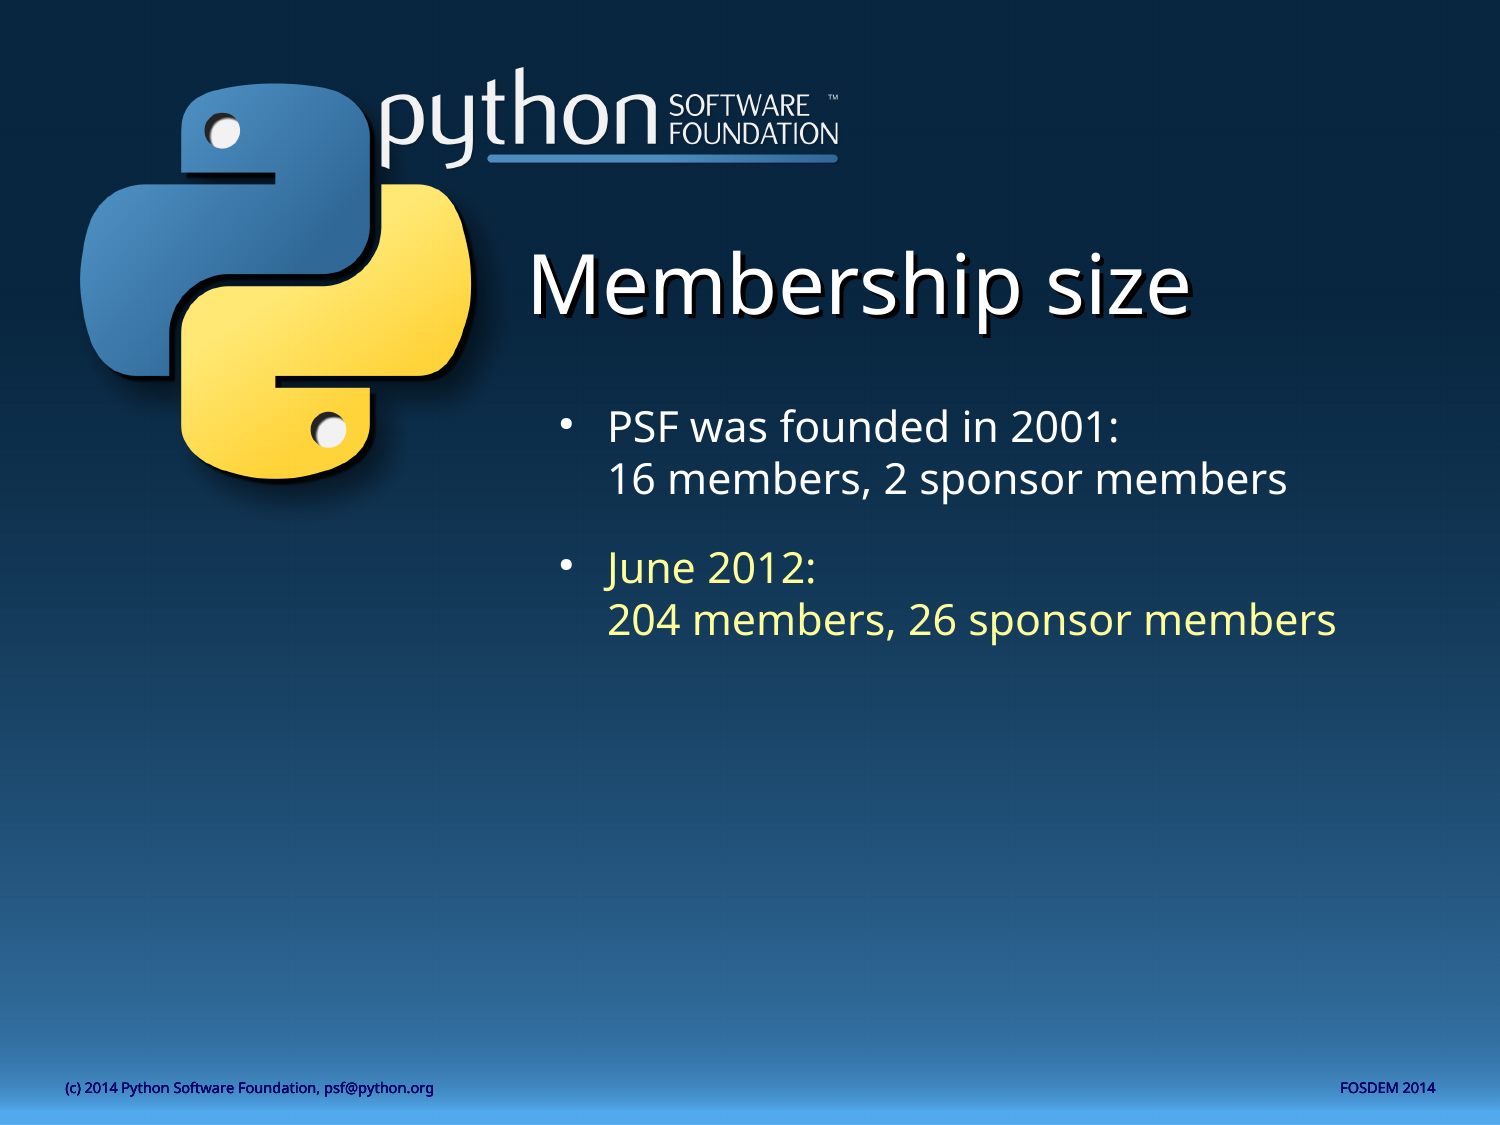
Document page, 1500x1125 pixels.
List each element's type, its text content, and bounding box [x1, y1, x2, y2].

picture [0, 0, 1500, 1125]
text_box (c) 2014 Python Software Foundation, psf@python.org FOSDEM 2014 [65, 1078, 1436, 1099]
list PSF was founded in 2001: 16 members, 2 sponsor members June 2012: 204 members, 26 sponsor members [544, 392, 1388, 1006]
title Membership size [512, 185, 1388, 377]
